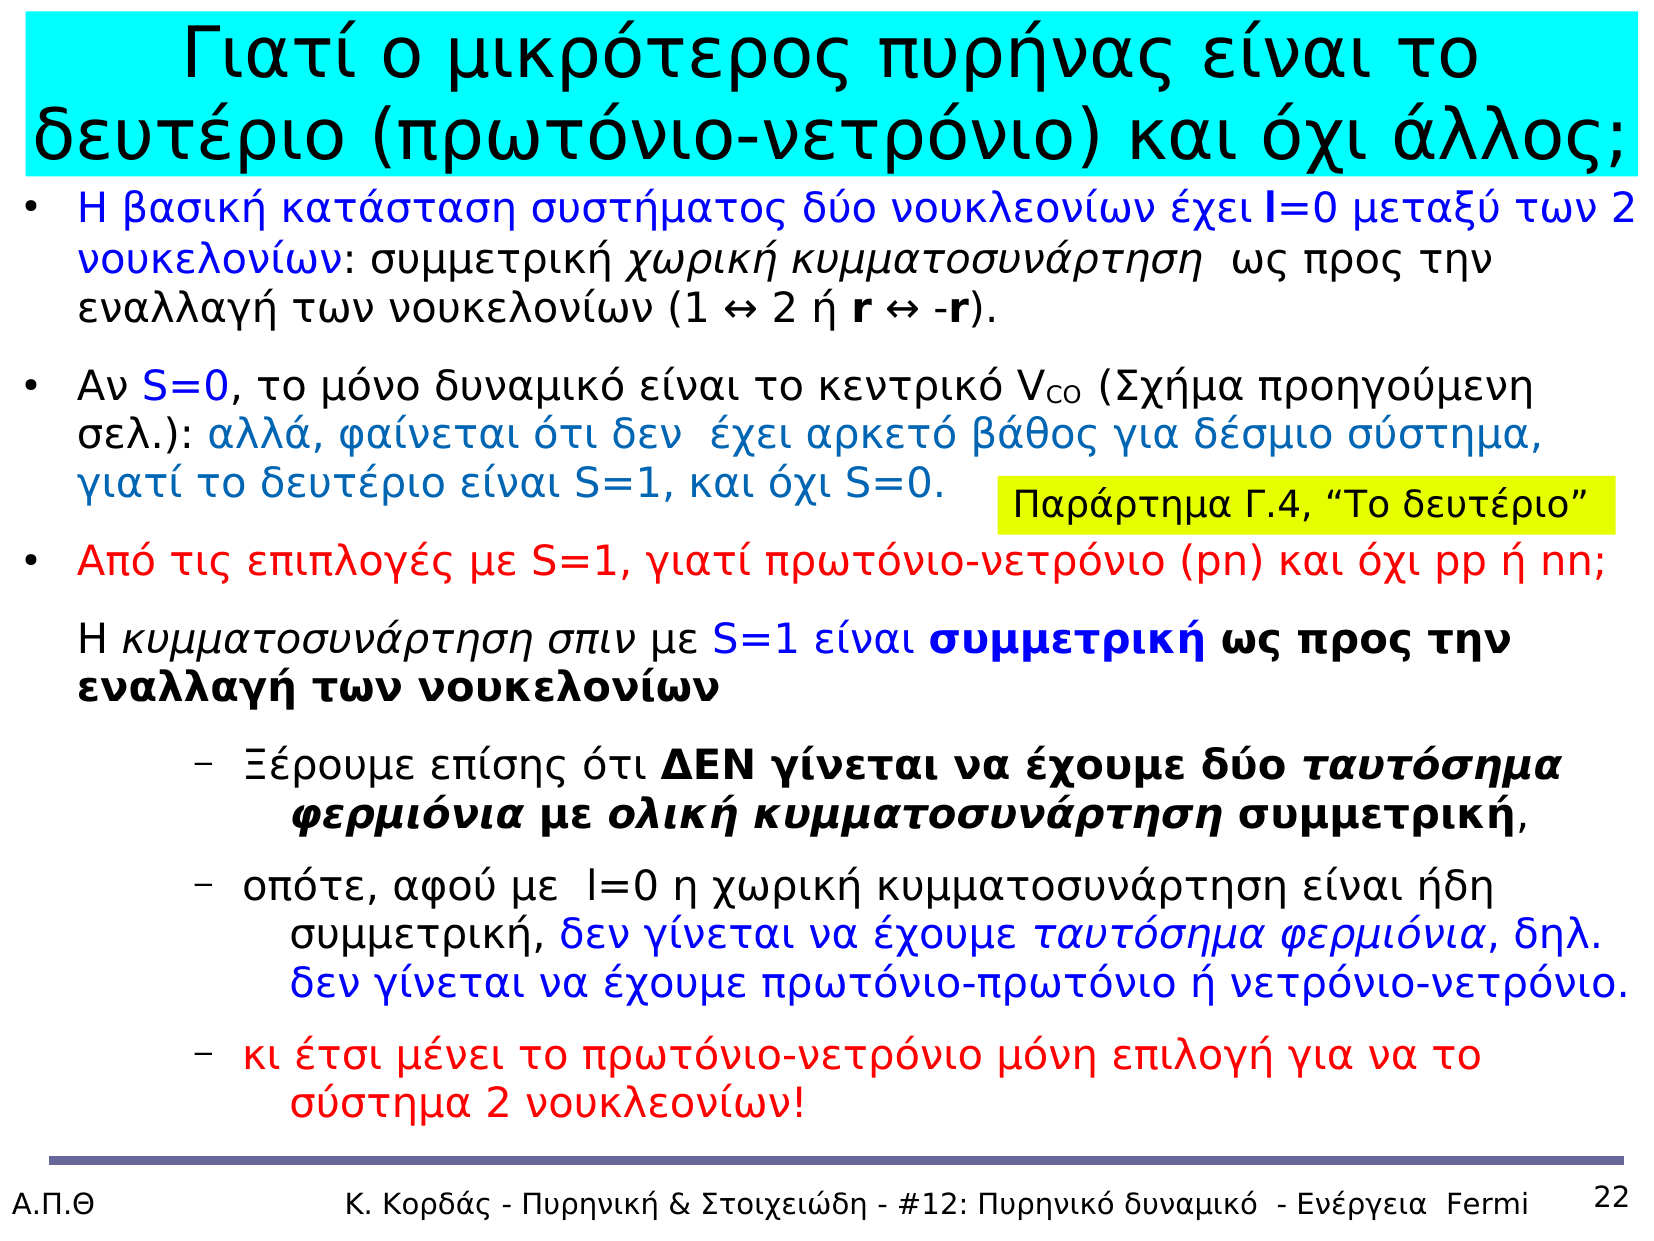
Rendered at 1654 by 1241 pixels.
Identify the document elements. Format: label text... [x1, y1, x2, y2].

list Η βασική κατάσταση συστήματος δύο νουκλεονίων έχει l=0 μεταξύ των 2 νουκελονίων: συμμετρική χωρική κυμματοσυνάρτηση ως προς την εναλλαγή των νουκελονίων (1 ↔ 2 ή r ↔ -r). Αν S=0, το μόνο δυναμικό είναι το κεντρικό VCO (Σχήμα προηγούμενη σελ.): αλλά, φαίνεται ότι δεν έχει αρκετό βάθος για δέσμιο σύστημα, γιατί το δευτέριο είναι S=1, και όχι S=0. Από τις επιπλογές με S=1, γιατί πρωτόνιο-νετρόνιο (pn) και όχι pp ή nn; H κυμματοσυνάρτηση σπιν με S=1 είναι συμμετρική ως προς την εναλλαγή των νουκελονίων Ξέρουμε επίσης ότι ΔΕΝ γίνεται να έχουμε δύο ταυτόσημα φερμιόνια με ολική κυμματοσυνάρτηση συμμετρική, οπότε, αφού με l=0 η χωρική κυμματοσυνάρτηση είναι ήδη συμμετρική, δεν γίνεται να έχουμε ταυτόσημα φερμιόνια, δηλ. δεν γίνεται να έχουμε πρωτόνιο-πρωτόνιο ή νετρόνιο-νετρόνιο. κι έτσι μένει το πρωτόνιο-νετρόνιο μόνη επιλογή για να το σύστημα 2 νουκλεονίων! [5, 178, 1642, 1200]
title Γιατί ο μικρότερος πυρήνας είναι το δευτέριο (πρωτόνιο-νετρόνιο) και όχι άλλος; [25, 11, 1639, 177]
text_box Παράρτημα Γ.4, “Το δευτέριο” [997, 475, 1616, 535]
